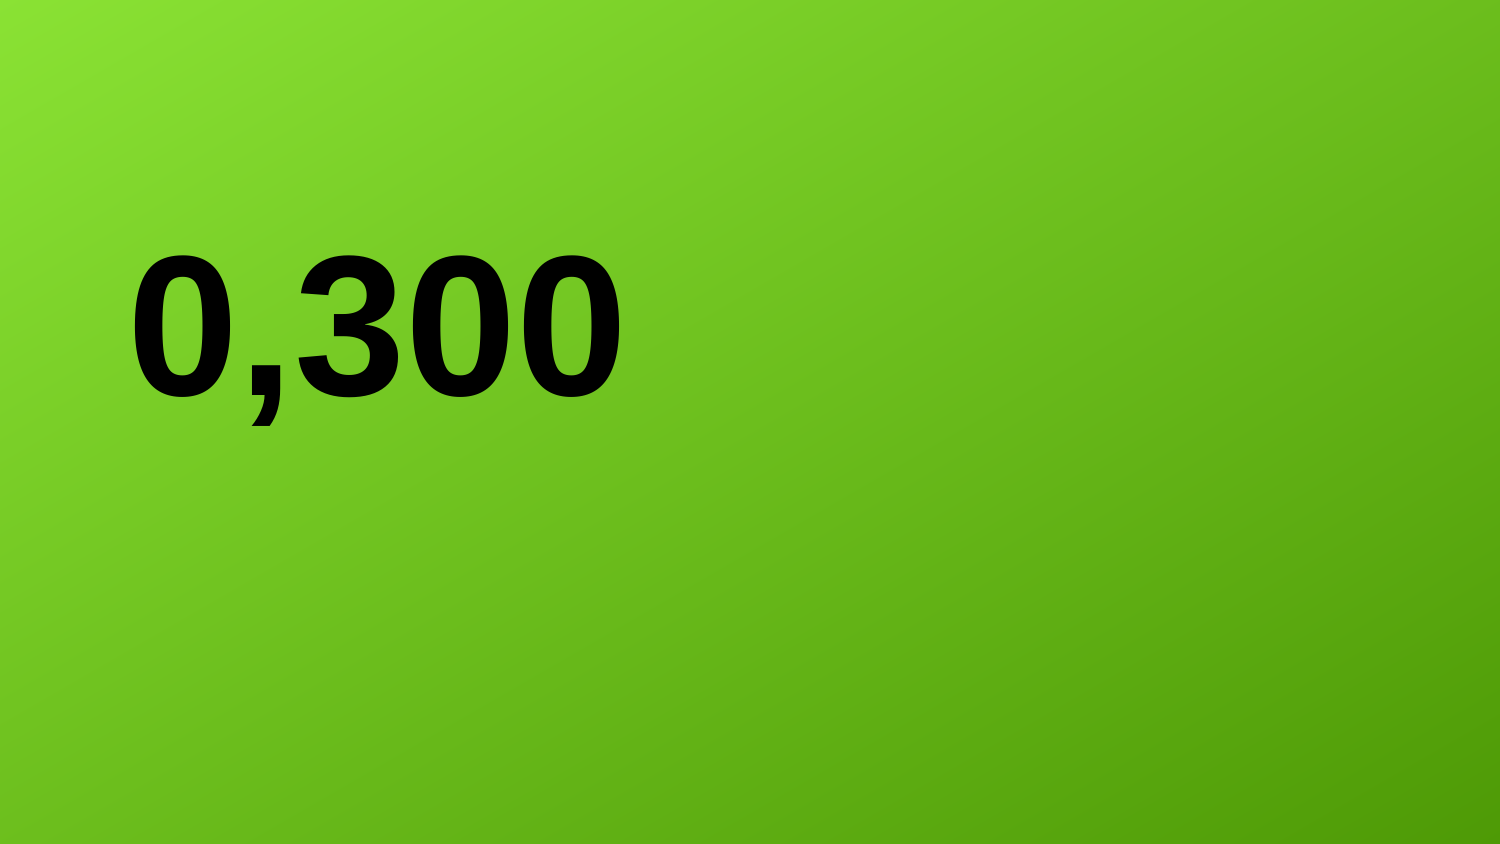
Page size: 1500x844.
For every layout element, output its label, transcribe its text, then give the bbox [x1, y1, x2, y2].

title 0,300 [112, 259, 1388, 450]
